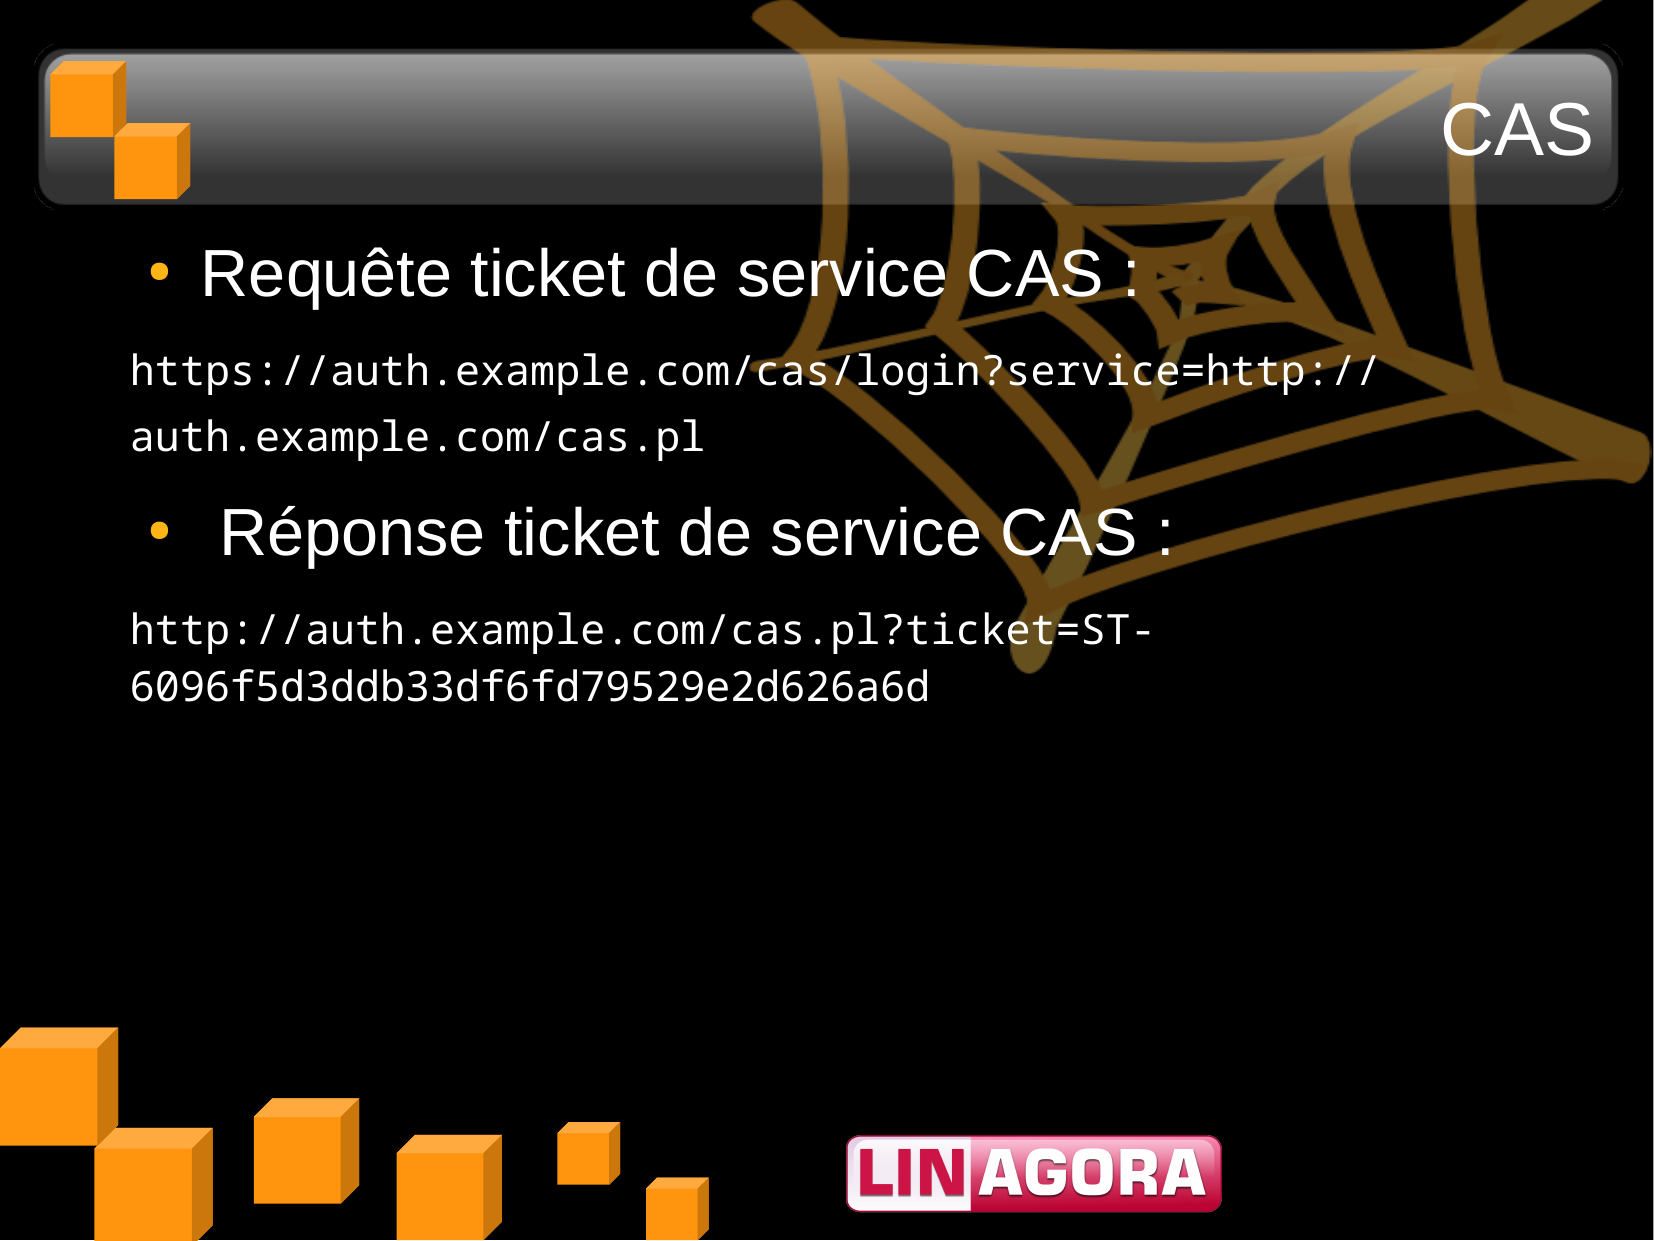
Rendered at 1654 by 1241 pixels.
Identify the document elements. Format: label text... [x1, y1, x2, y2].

title CAS [194, 70, 1595, 189]
picture [33, 43, 749, 211]
picture [838, 1121, 1229, 1241]
list Requête ticket de service CAS : https://auth.example.com/cas/login?service=http://auth.example.com/cas.pl Réponse ticket de service CAS : http://auth.example.com/cas.pl?ticket=ST-6096f5d3ddb33df6fd79529e2d626a6d [129, 236, 1619, 1055]
